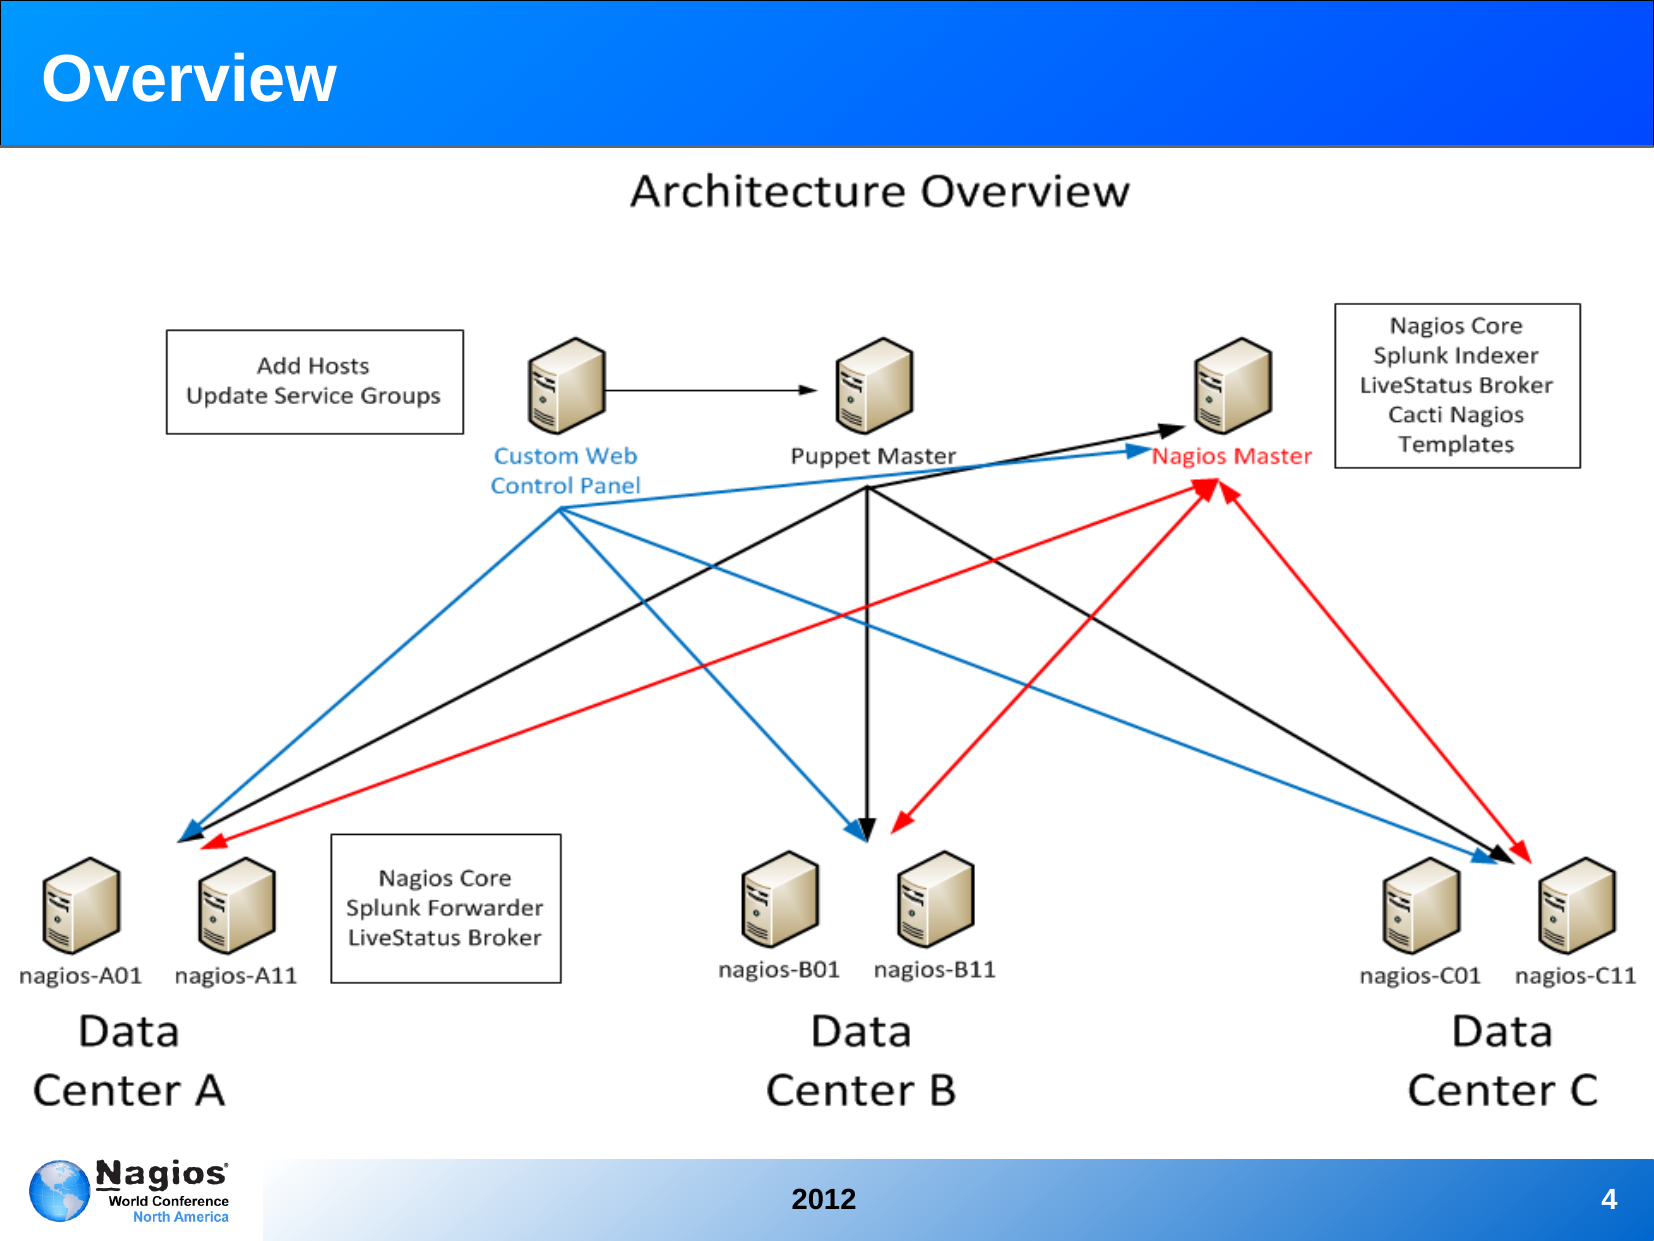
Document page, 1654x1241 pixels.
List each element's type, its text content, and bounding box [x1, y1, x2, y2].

title Overview [41, 29, 1248, 127]
picture [19, 155, 1638, 1120]
picture [29, 1159, 229, 1235]
